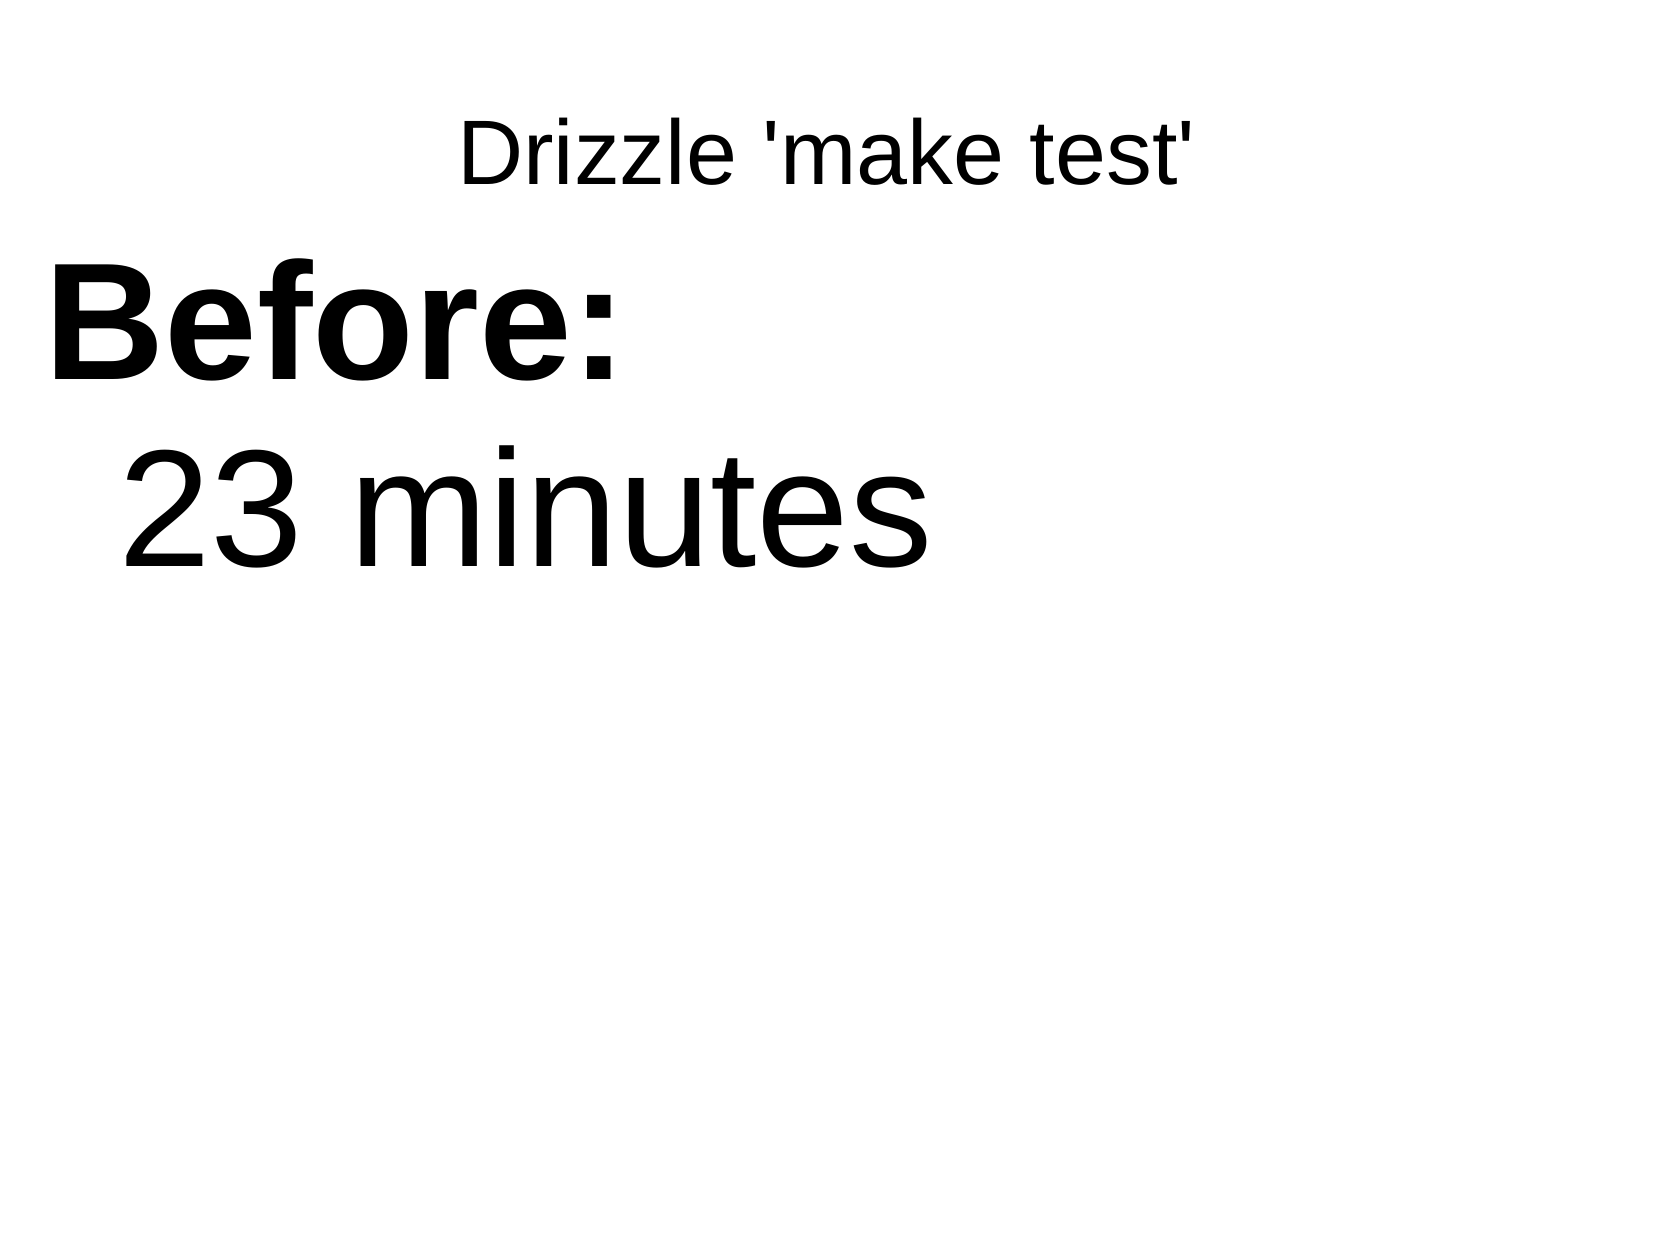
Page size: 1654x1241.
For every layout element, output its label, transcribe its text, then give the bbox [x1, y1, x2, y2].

text_box Before: 23 minutes [29, 221, 1625, 1152]
title Drizzle 'make test' [82, 56, 1571, 221]
